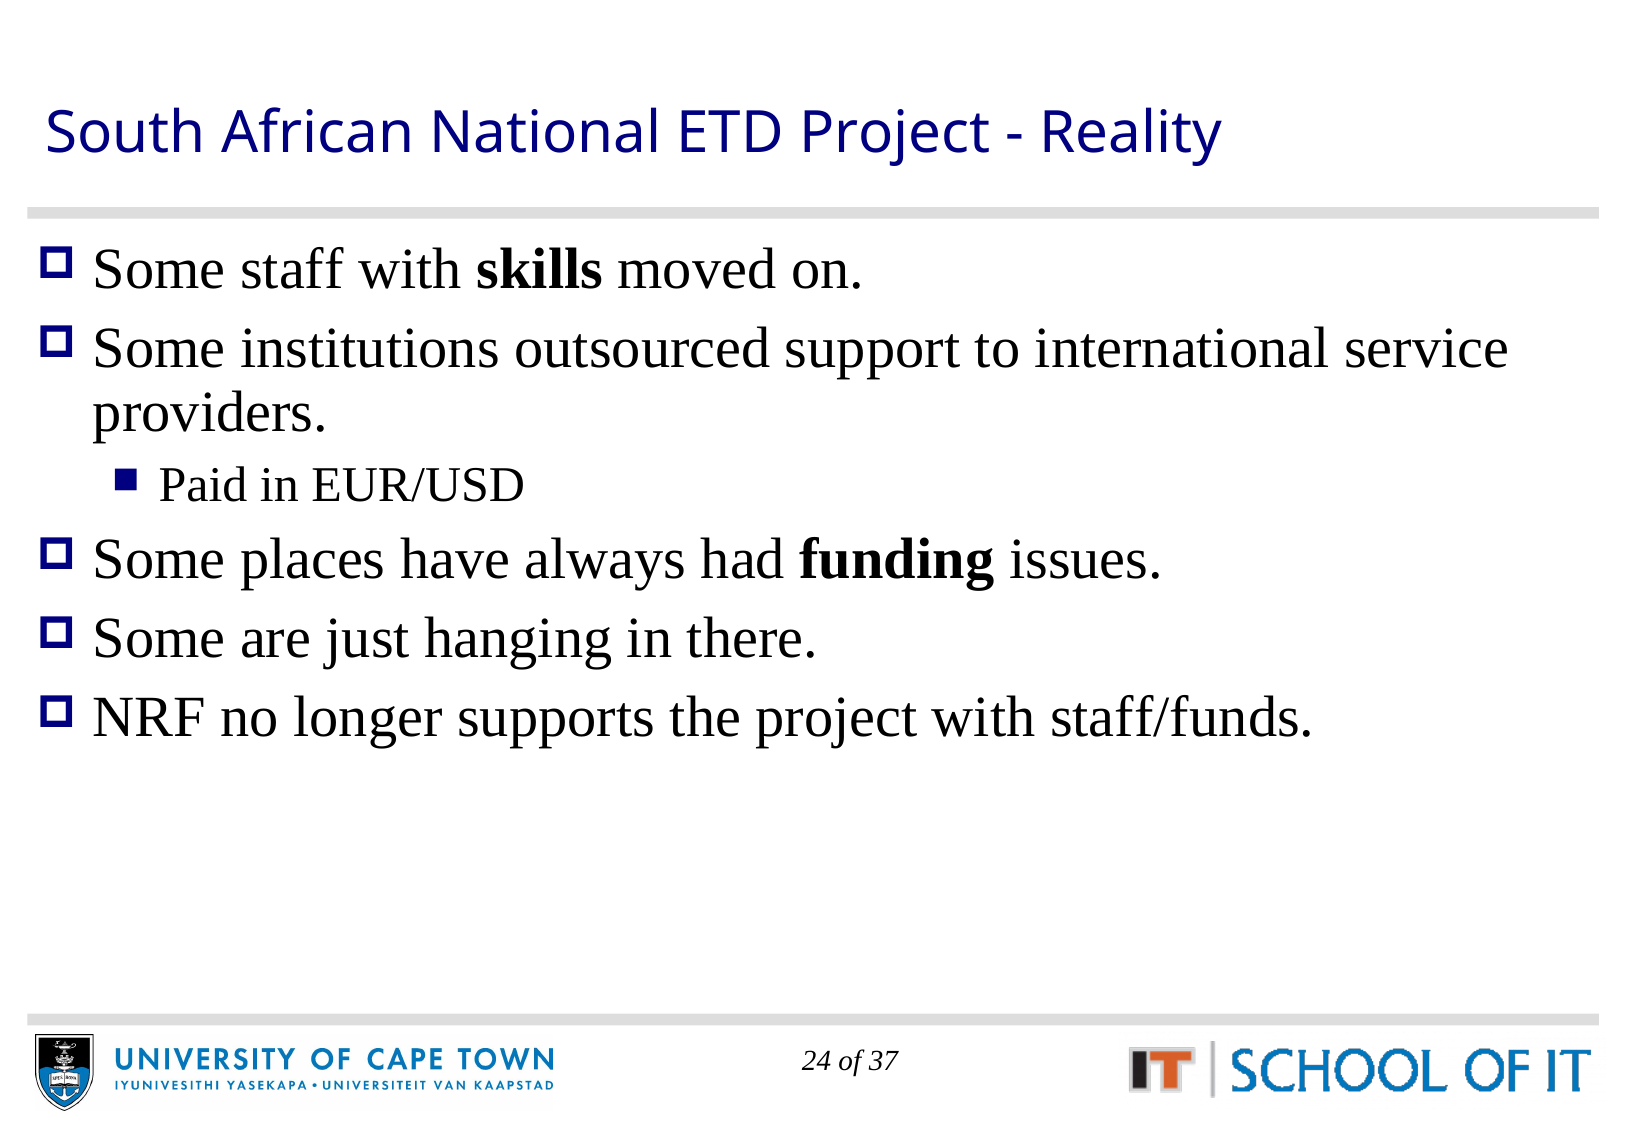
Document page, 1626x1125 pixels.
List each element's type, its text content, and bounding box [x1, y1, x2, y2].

picture [35, 1034, 553, 1111]
title South African National ETD Project - Reality [45, 66, 1583, 194]
picture [1118, 1030, 1606, 1109]
list Some staff with skills moved on. Some institutions outsourced support to international service providers. Paid in EUR/USD Some places have always had funding issues. Some are just hanging in there. NRF no longer supports the project with staff/funds. [36, 236, 1579, 998]
